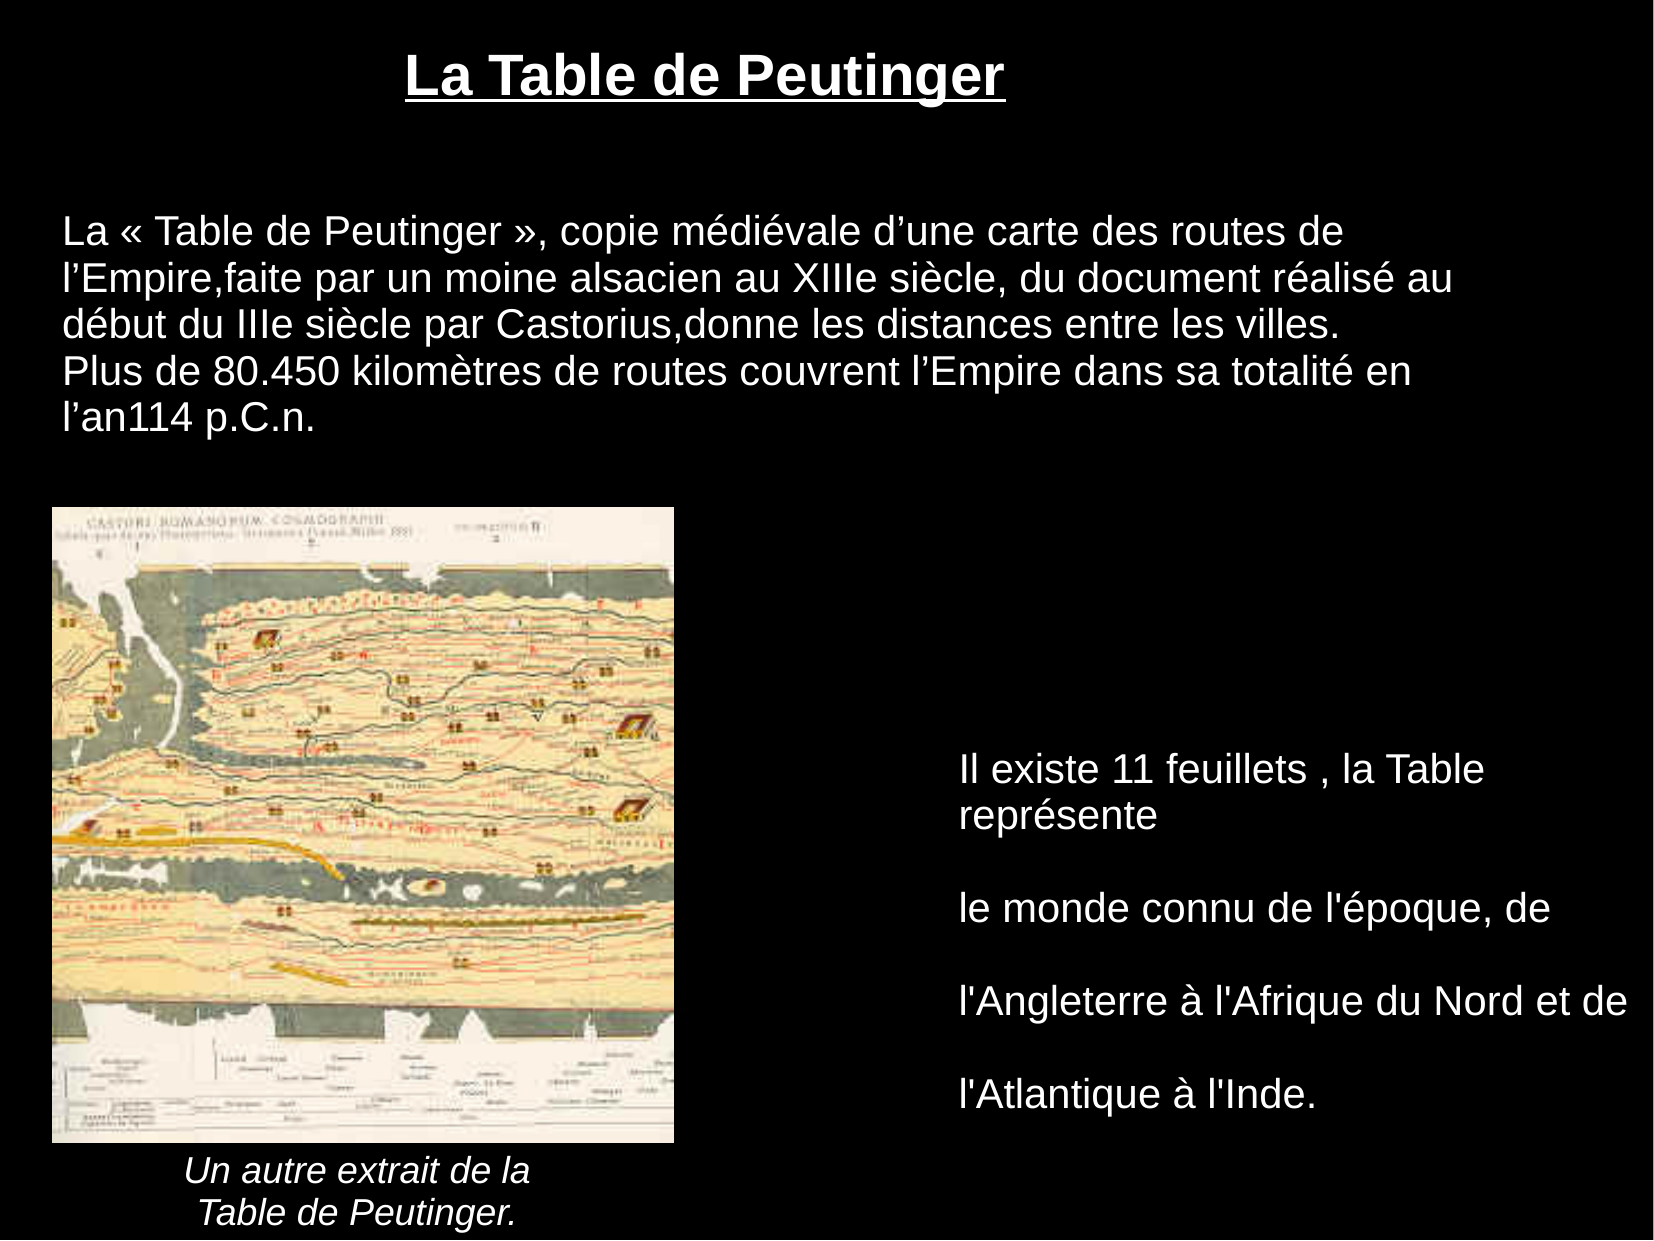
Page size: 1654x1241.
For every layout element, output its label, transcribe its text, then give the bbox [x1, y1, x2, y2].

text_box Il existe 11 feuillets , la Table représente le monde connu de l'époque, de l'Angleterre à l'Afrique du Nord et de l'Atlantique à l'Inde. [943, 738, 1654, 1170]
text_box La Table de Peutinger [389, 35, 1158, 117]
text_box Un autre extrait de la Table de Peutinger. [165, 1142, 549, 1241]
picture [52, 507, 674, 1143]
text_box La « Table de Peutinger », copie médiévale d’une carte des routes de l’Empire,faite par un moine alsacien au XIIIe siècle, du document réalisé au début du IIIe siècle par Castorius,donne les distances entre les villes. Plus de 80.450 kilomètres de routes couvrent l’Empire dans sa totalité en l’an114 p.C.n. [47, 200, 1501, 457]
